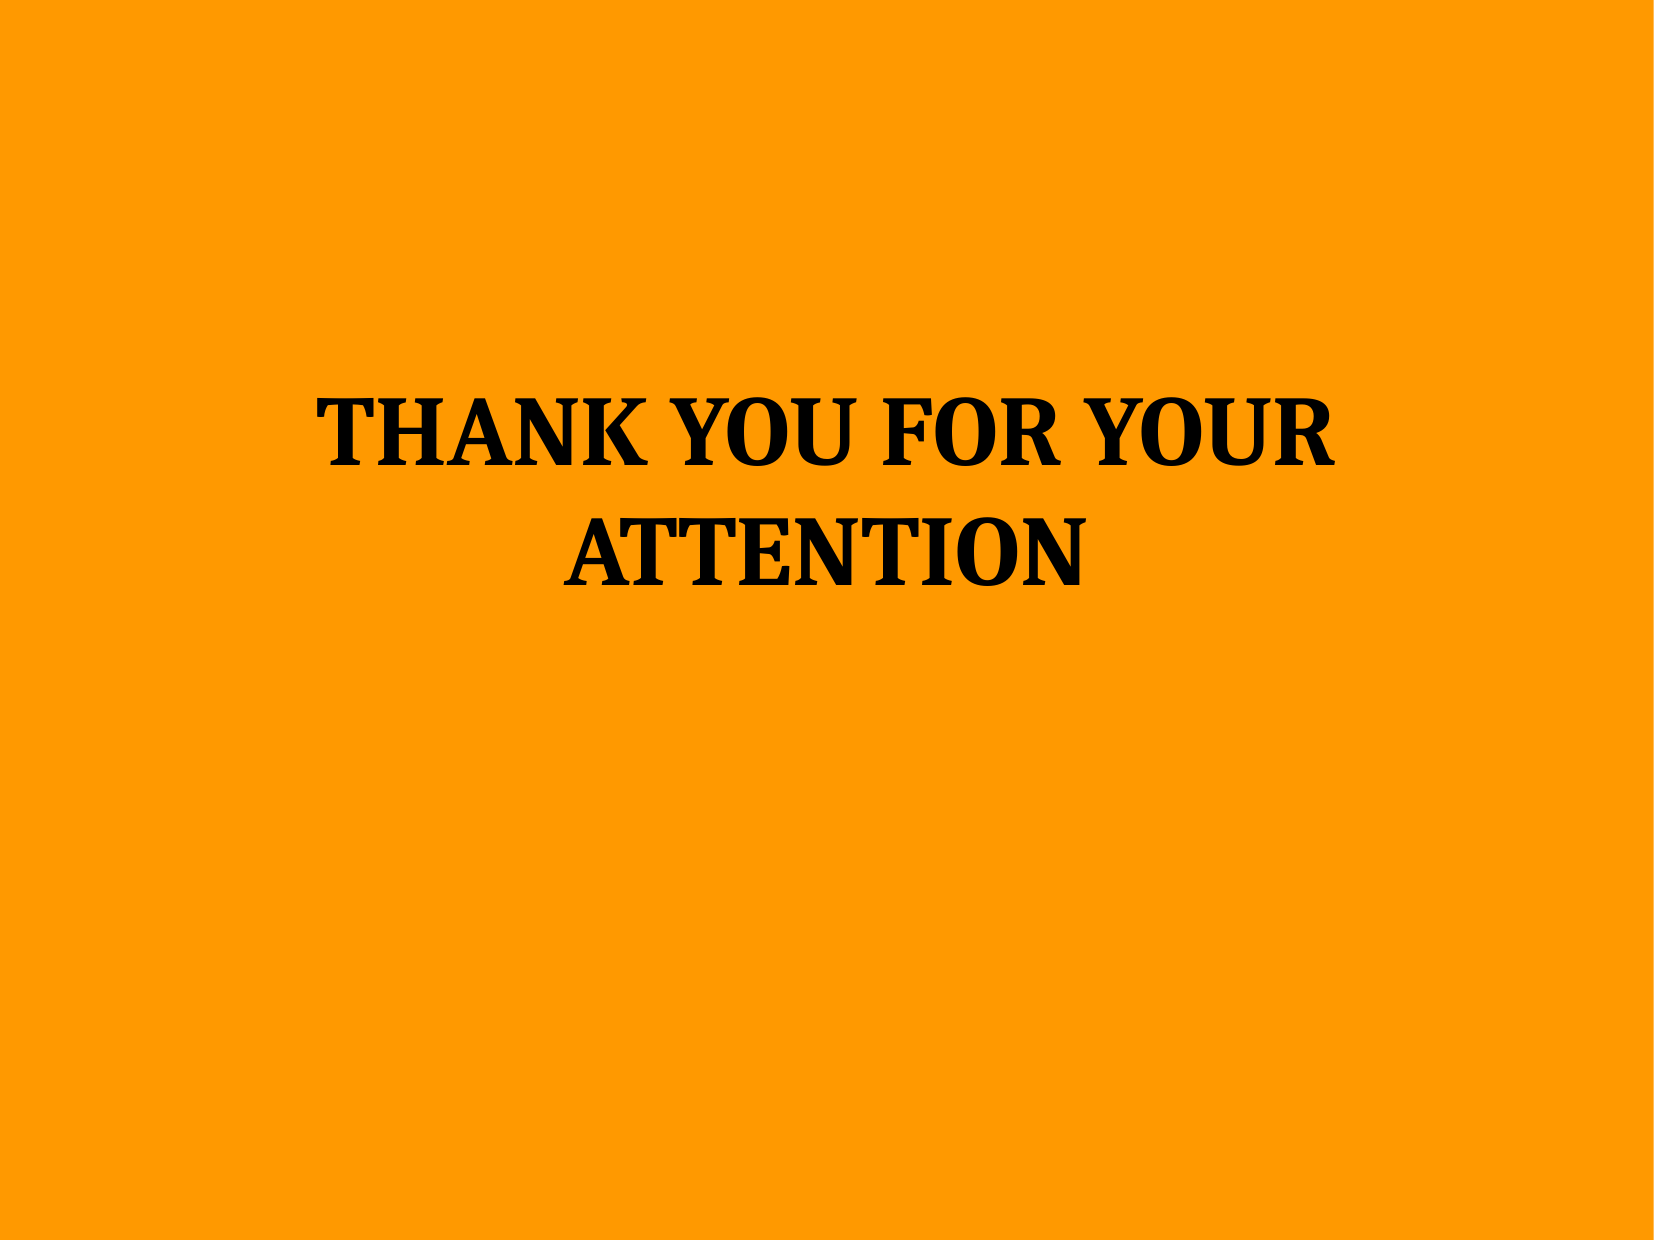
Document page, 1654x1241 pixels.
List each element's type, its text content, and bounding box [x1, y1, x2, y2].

list THANK YOU FOR YOUR ATTENTION [82, 290, 1571, 681]
